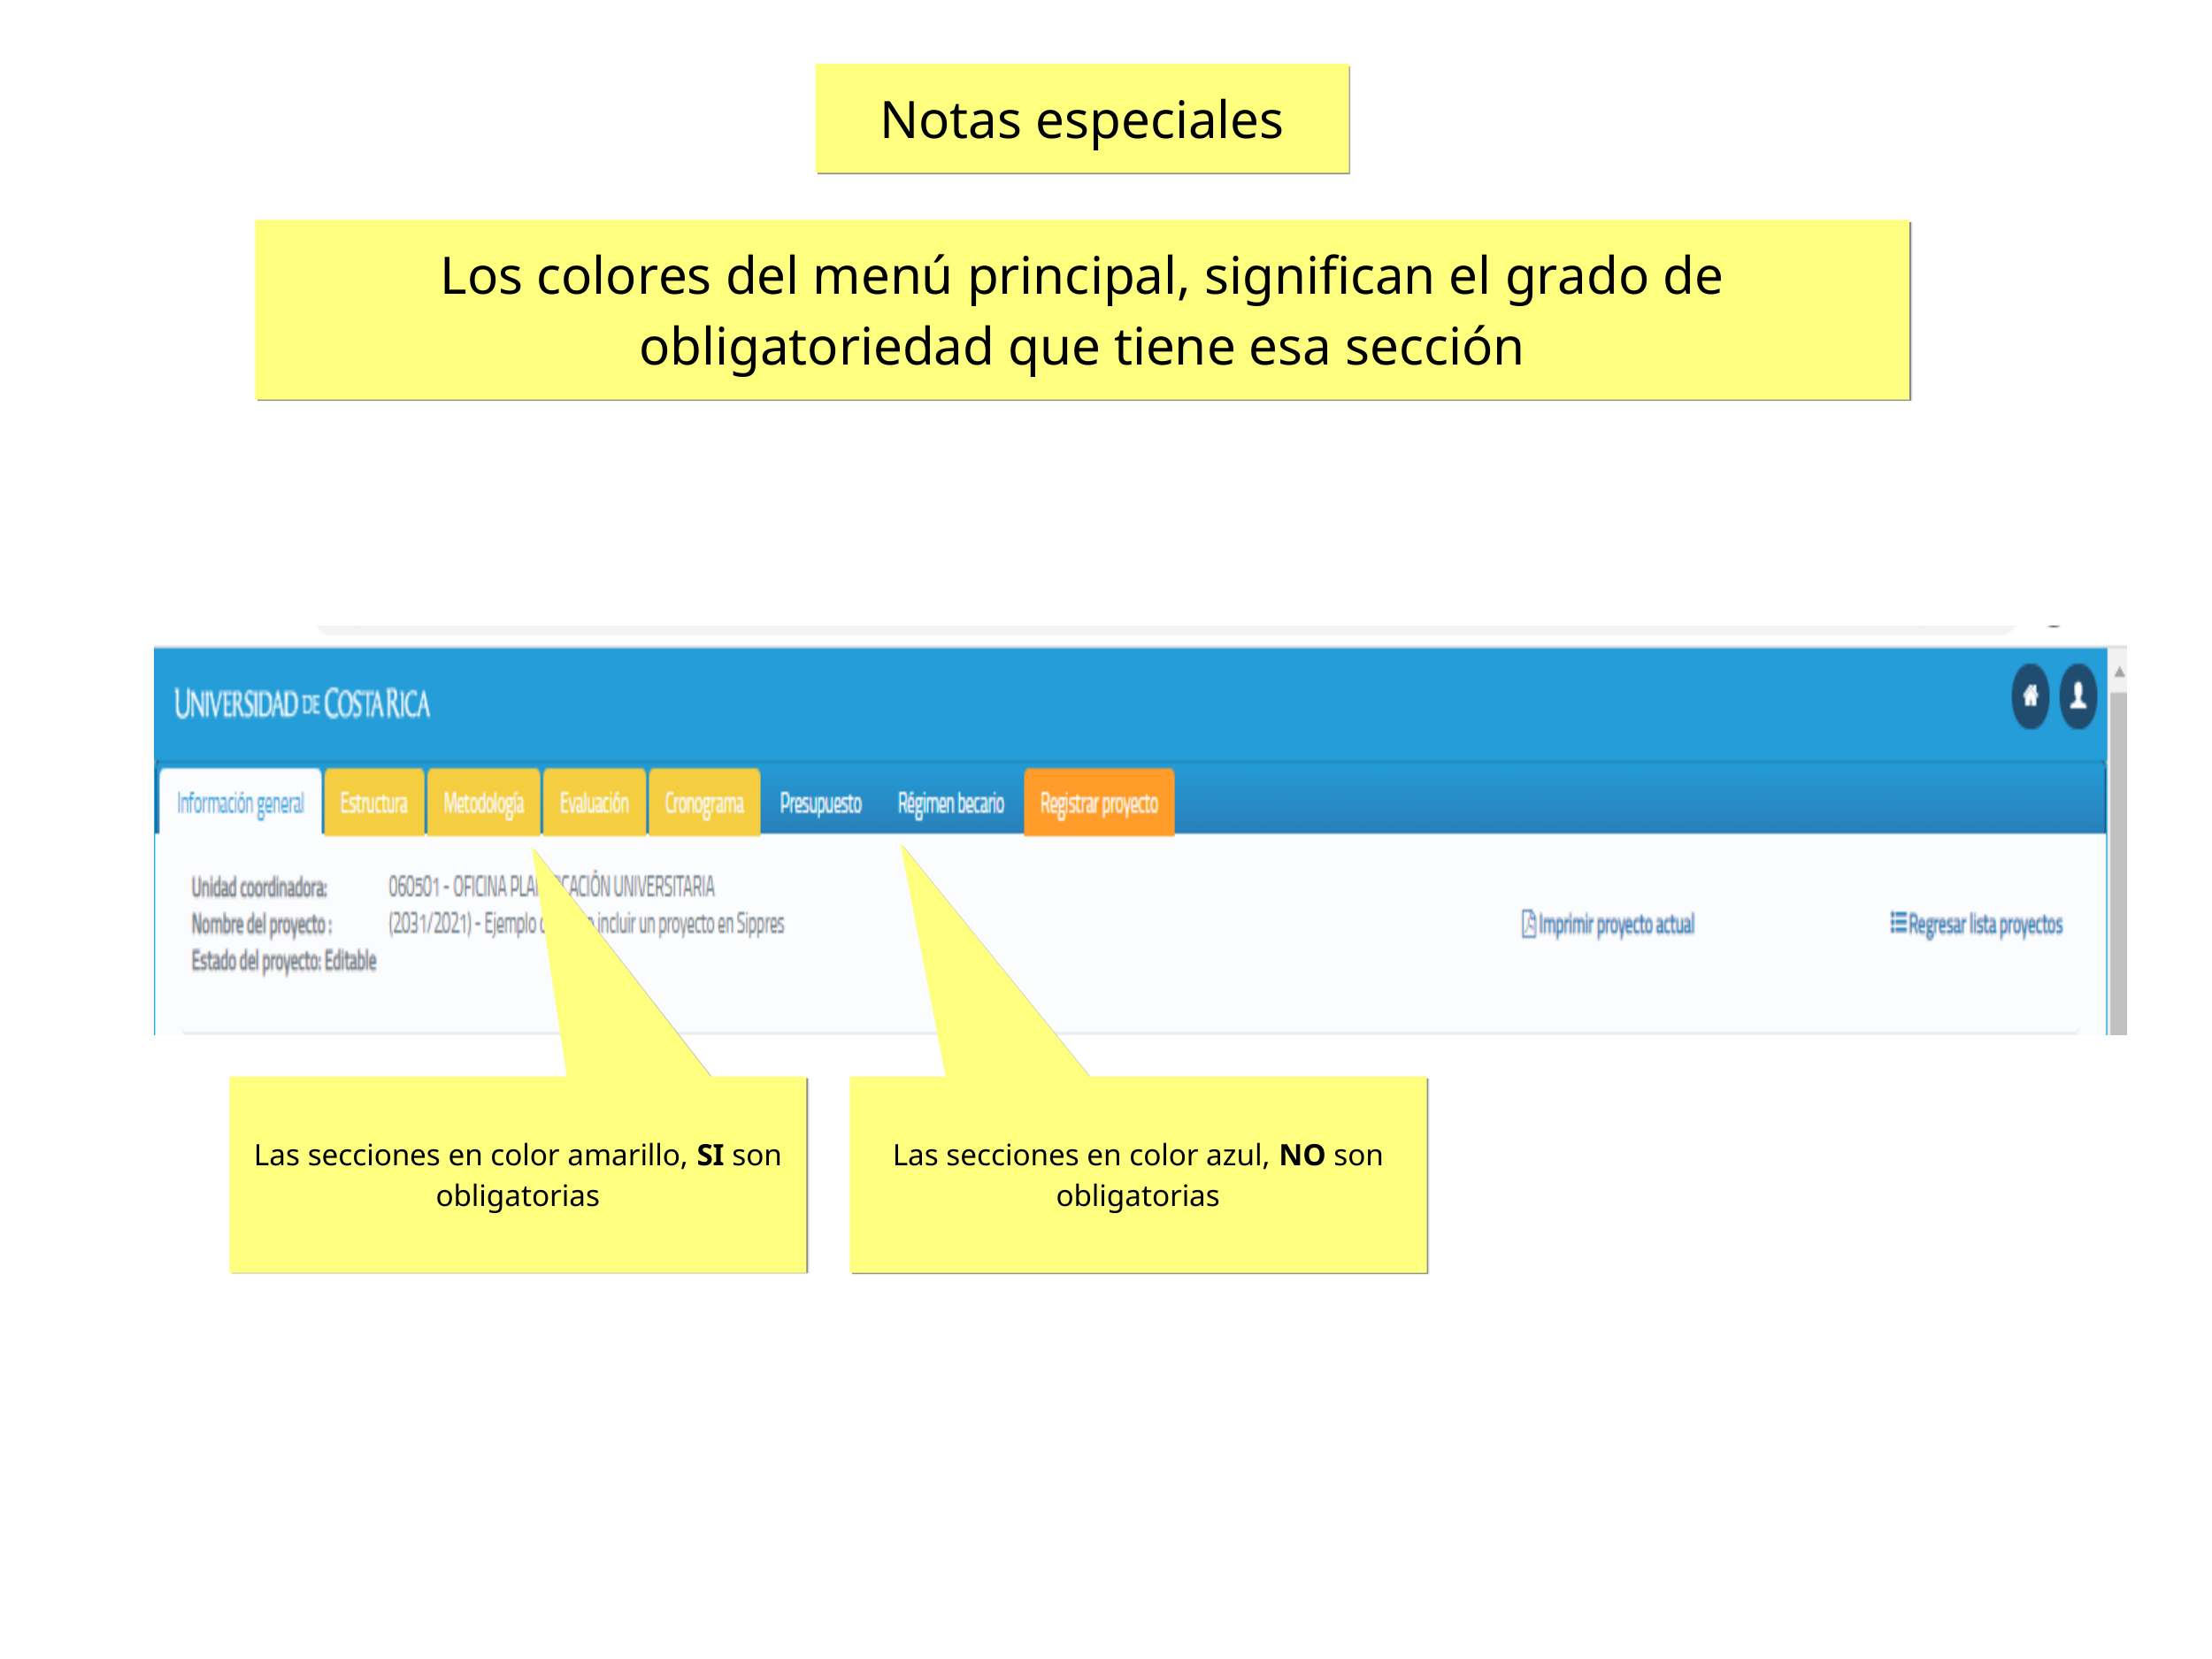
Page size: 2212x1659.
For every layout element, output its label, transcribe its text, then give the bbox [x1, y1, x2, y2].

text_box Las secciones en color azul, NO son obligatorias [849, 842, 1427, 1273]
text_box Notas especiales [815, 63, 1349, 173]
text_box Los colores del menú principal, significan el grado de obligatoriedad que tiene esa sección [255, 219, 1909, 400]
text_box Las secciones en color amarillo, SI son obligatorias [229, 846, 807, 1273]
picture [150, 626, 2127, 1035]
